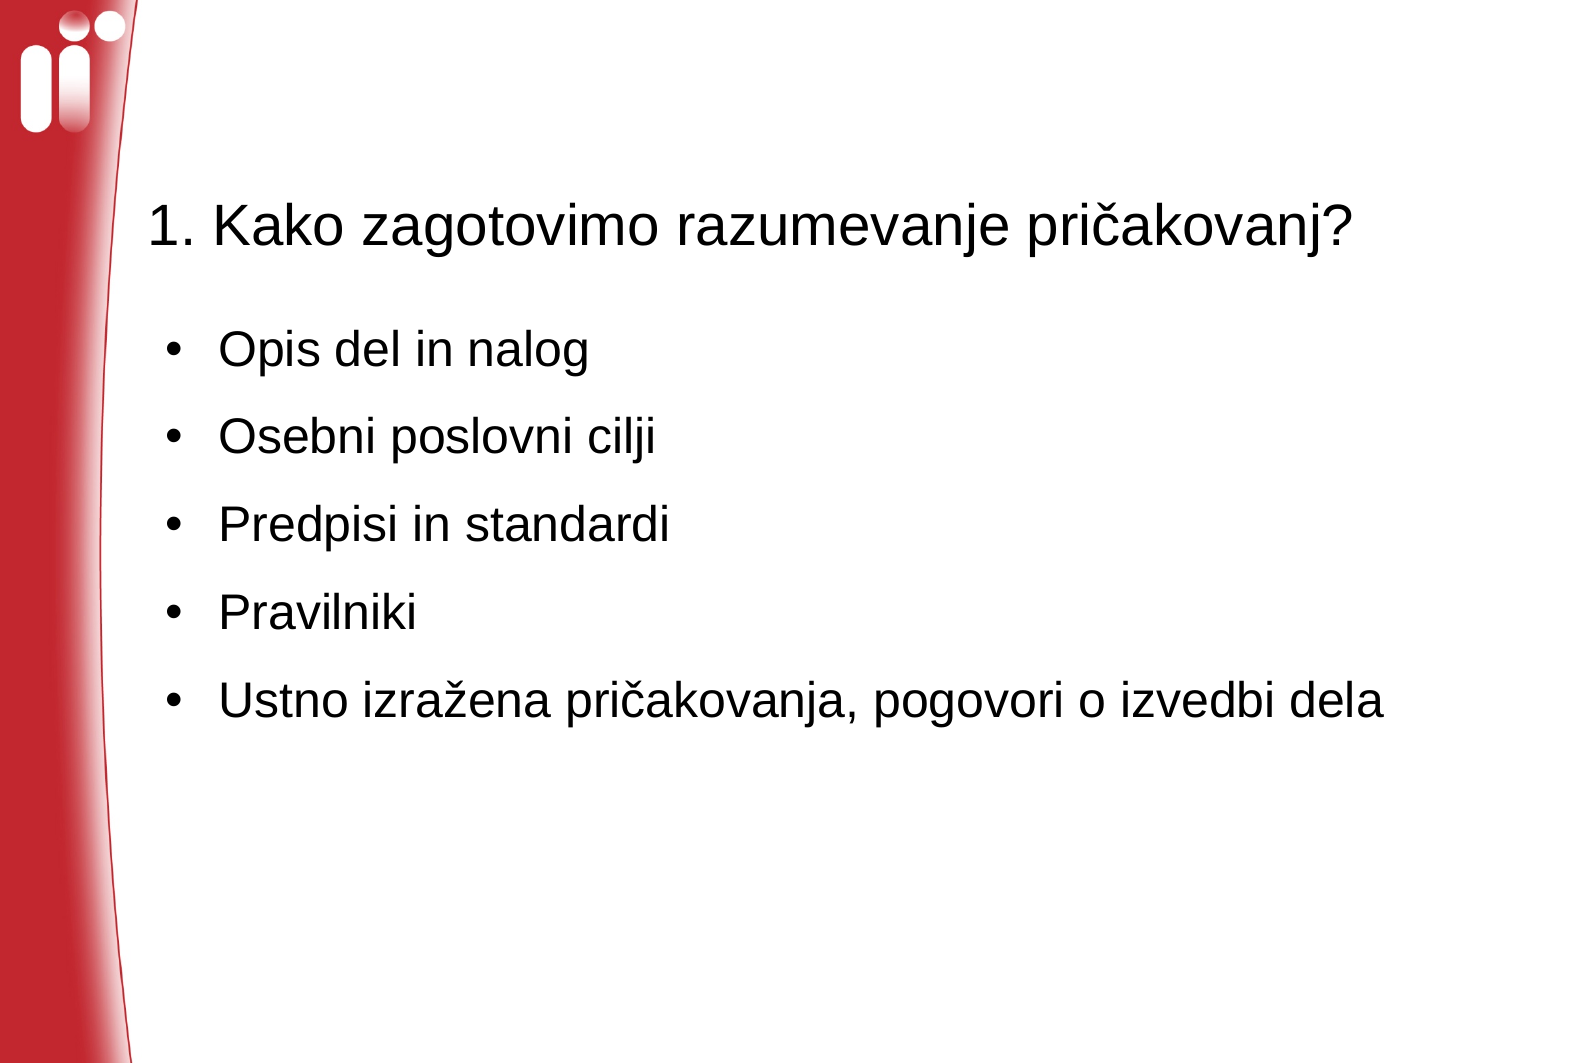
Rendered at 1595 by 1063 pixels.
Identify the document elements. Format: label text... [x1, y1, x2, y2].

title 1. Kako zagotovimo razumevanje pričakovanj? [147, 129, 1591, 320]
list Opis del in nalog Osebni poslovni cilji Predpisi in standardi Pravilniki Ustno izražena pričakovanja, pogovori o izvedbi dela [147, 319, 1515, 1063]
picture [0, 0, 1414, 1063]
